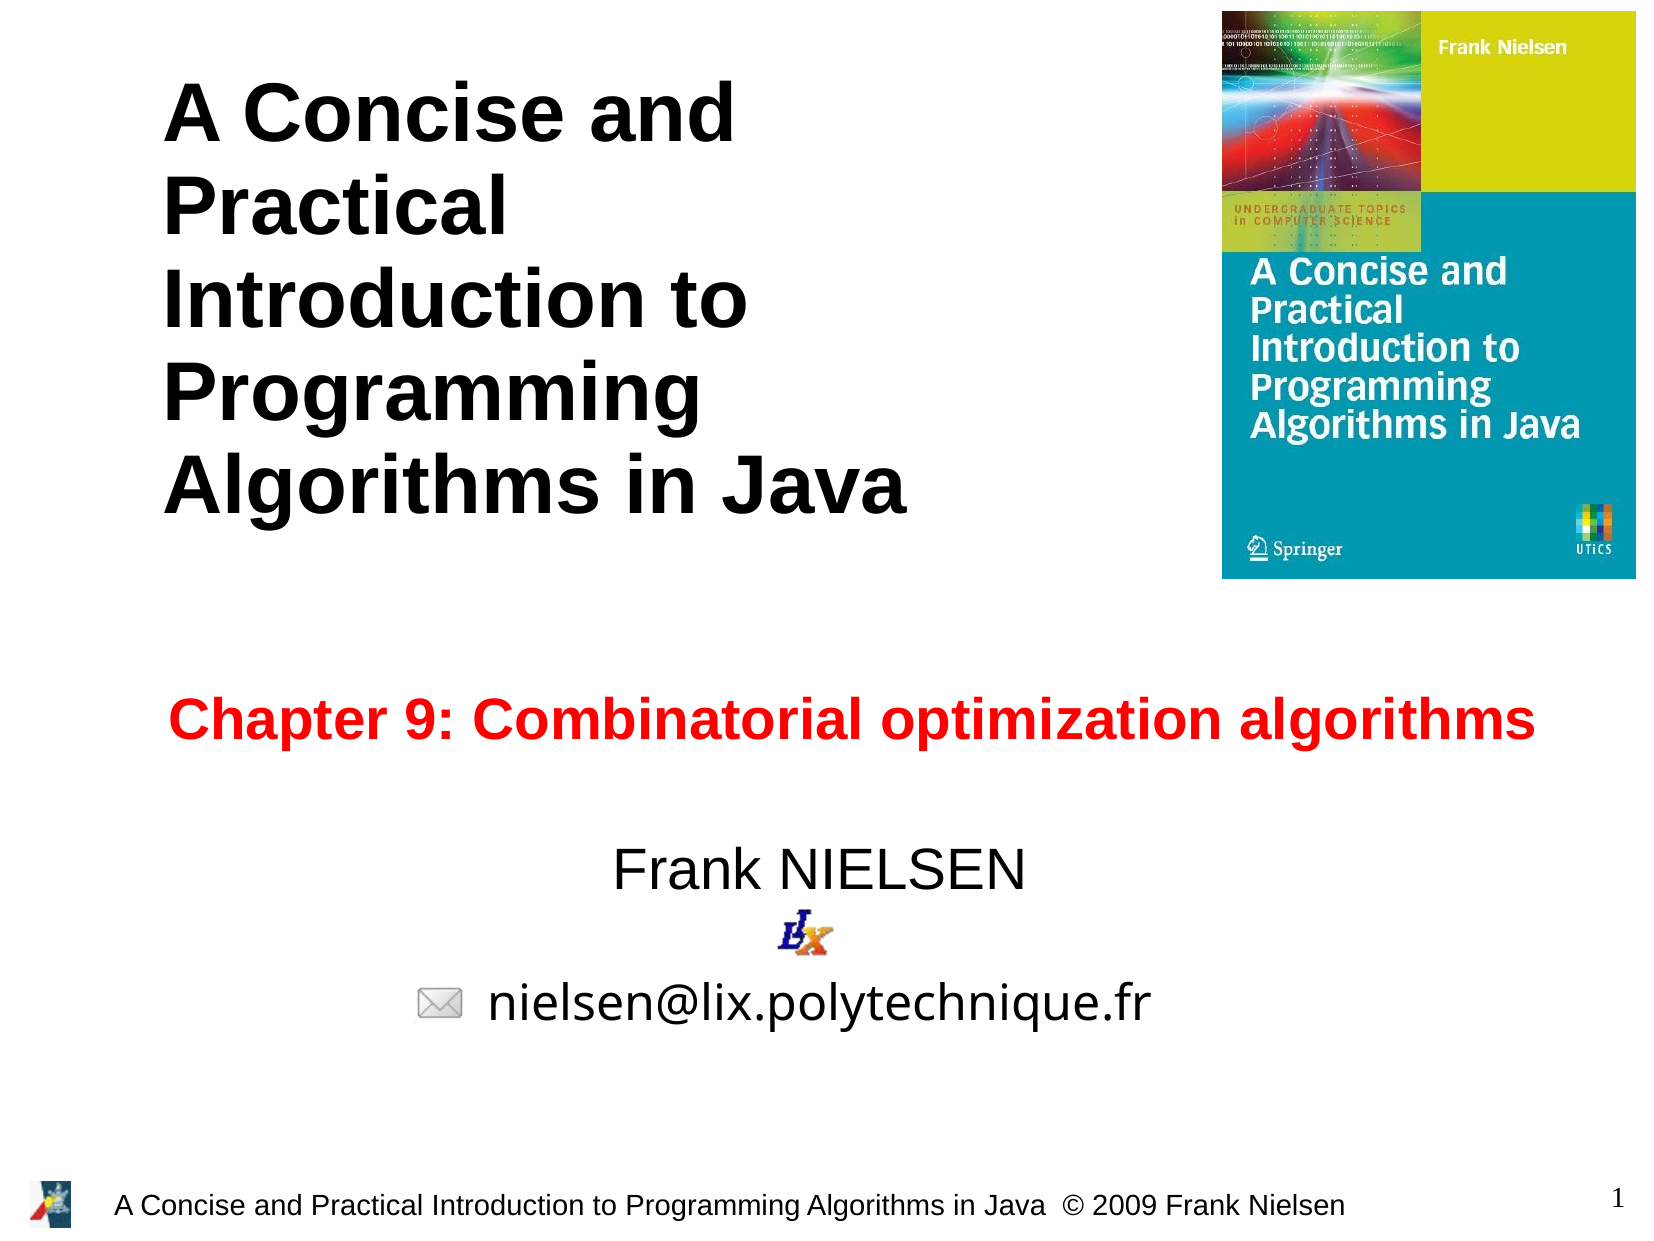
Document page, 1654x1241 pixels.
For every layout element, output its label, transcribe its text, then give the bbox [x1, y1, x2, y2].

text_box Frank NIELSEN nielsen@lix.polytechnique.fr [472, 829, 1153, 1034]
picture [407, 974, 472, 1034]
text_box Chapter 9: Combinatorial optimization algorithms [153, 679, 1554, 761]
picture [29, 1181, 71, 1228]
text_box A Concise and Practical Introduction to Programming Algorithms in Java [147, 59, 923, 539]
picture [767, 894, 851, 981]
picture [1222, 11, 1636, 579]
